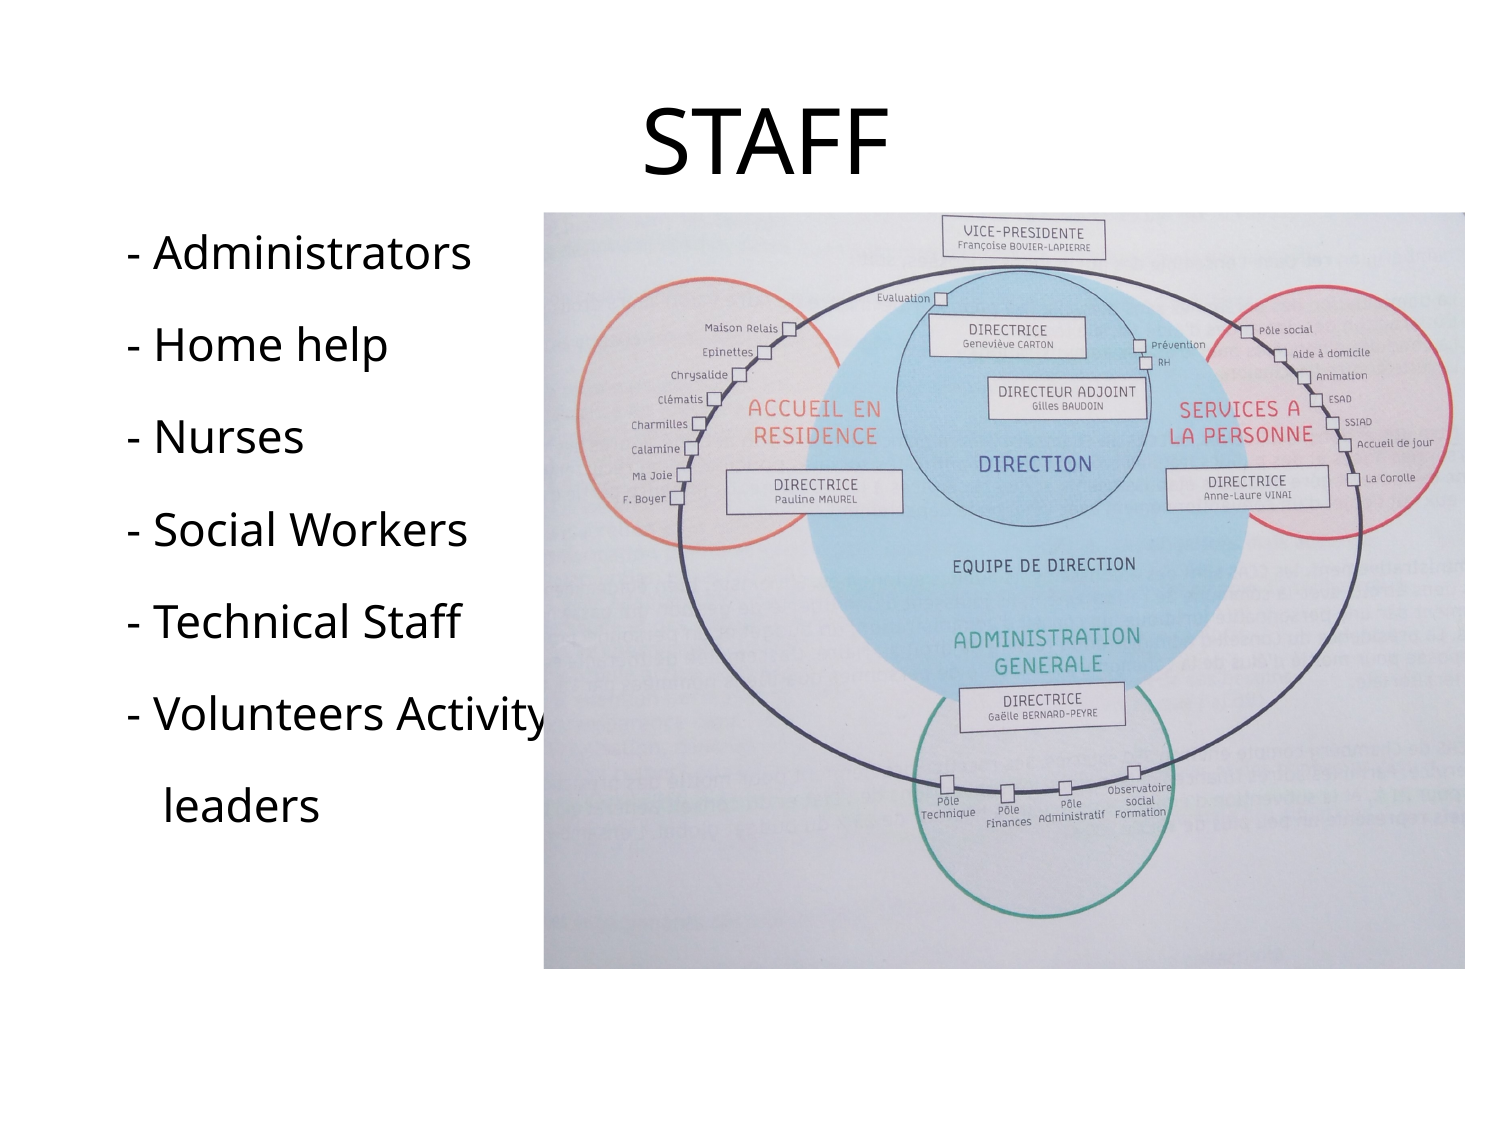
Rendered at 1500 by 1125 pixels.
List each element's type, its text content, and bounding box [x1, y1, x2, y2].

title STAFF [91, 45, 1441, 220]
picture [543, 212, 1465, 969]
list - Administrators - Home help - Nurses - Social Workers - Technical Staff - Volunteers Activity leaders [55, 220, 543, 969]
